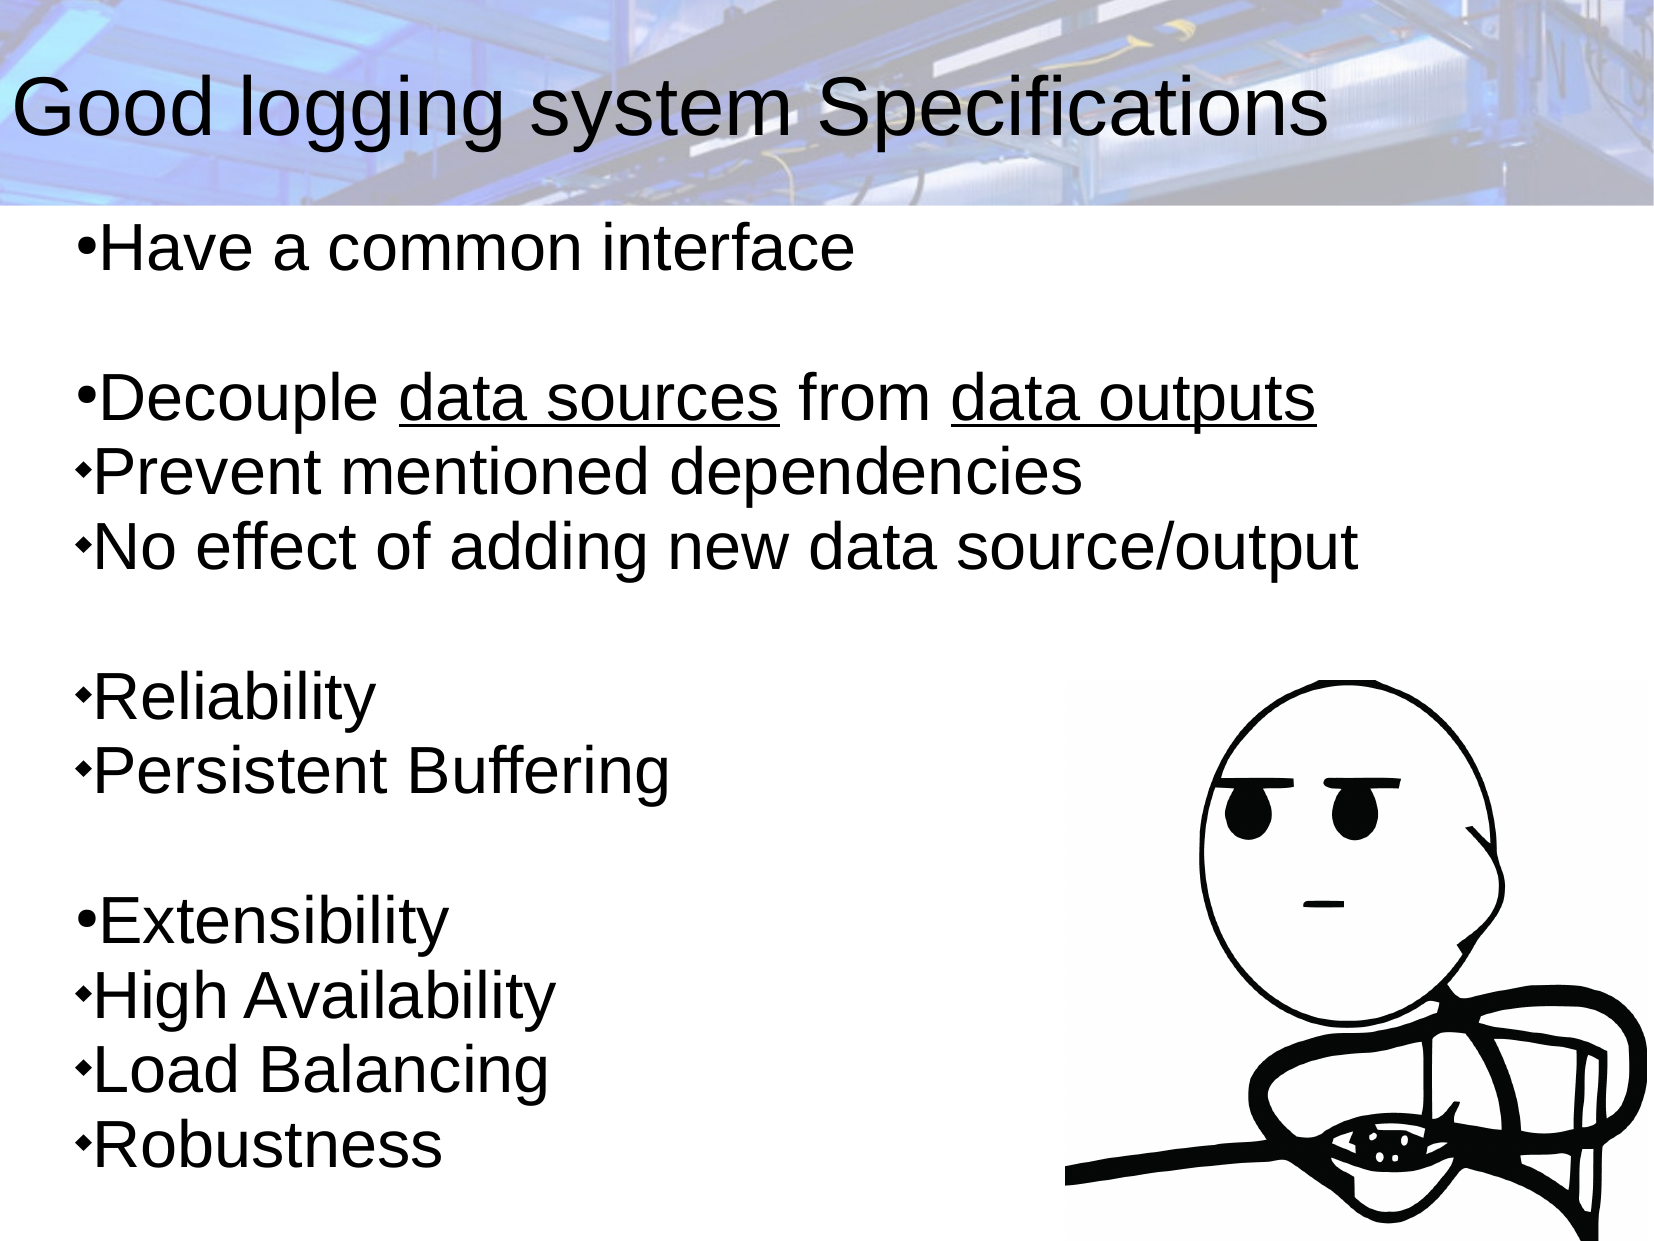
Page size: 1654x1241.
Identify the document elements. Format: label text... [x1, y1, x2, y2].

title Good logging system Specifications [11, 2, 1576, 211]
subtitle Have a common interface Decouple data sources from data outputs Prevent mentioned dependencies No effect of adding new data source/output Reliability Persistent Buffering Extensibility High Availability Load Balancing Robustness [74, 210, 1531, 1182]
picture [0, 0, 1654, 1241]
